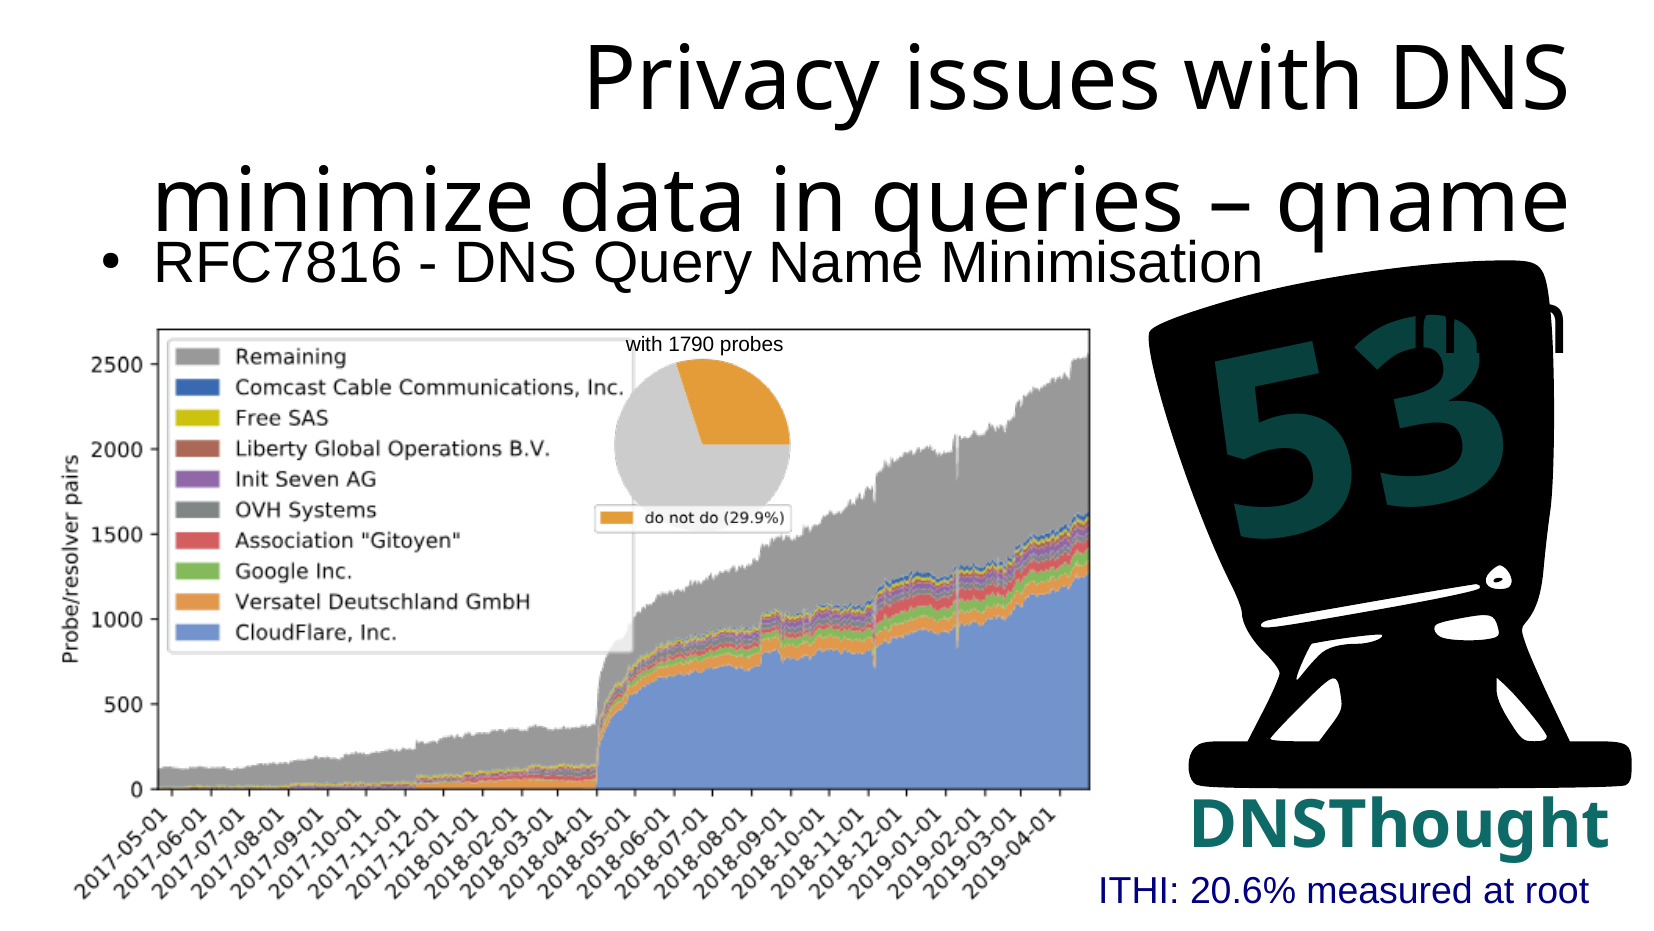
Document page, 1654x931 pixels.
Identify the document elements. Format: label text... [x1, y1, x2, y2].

title Privacy issues with DNS minimize data in queries – qname min [0, 13, 1571, 211]
picture [1398, 218, 1420, 226]
picture [1290, 218, 1313, 225]
list RFC7816 - DNS Query Name Minimisation [82, 229, 1288, 308]
picture [1057, 218, 1076, 229]
picture [47, 218, 1654, 919]
text_box with 1790 probes [610, 324, 814, 416]
text_box ITHI: 20.6% measured at root [1083, 862, 1654, 920]
text_box DNSThought [1173, 768, 1654, 861]
picture [1106, 218, 1172, 229]
picture [1083, 218, 1106, 229]
